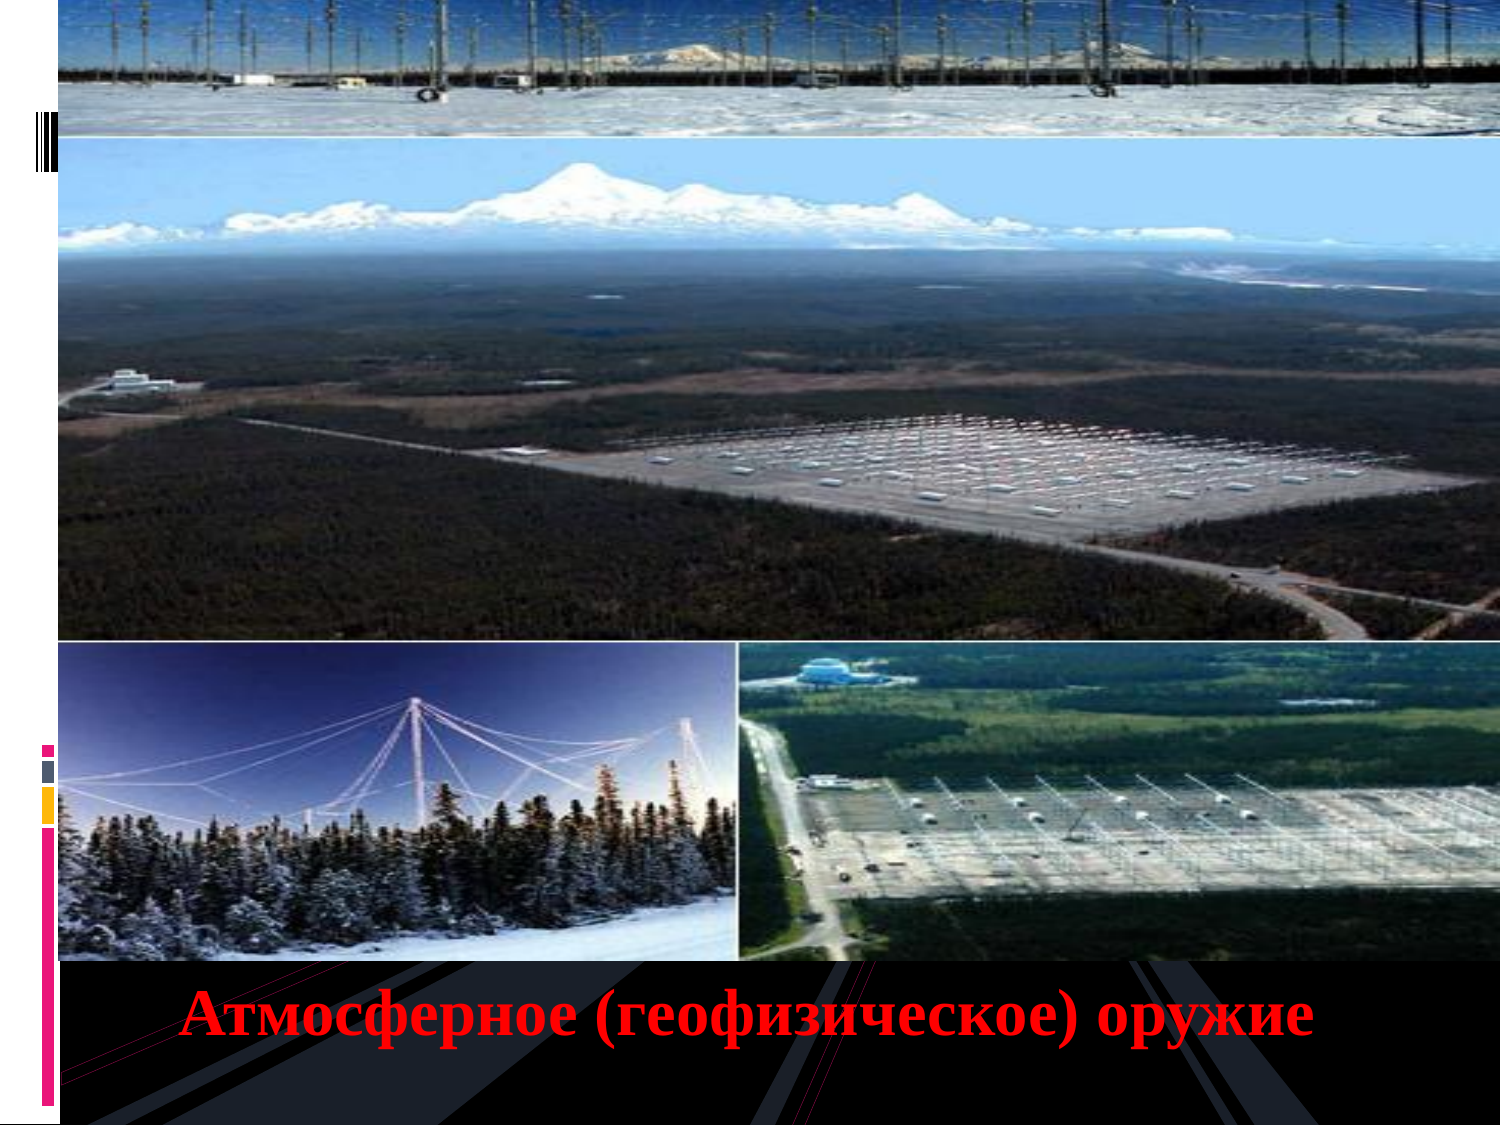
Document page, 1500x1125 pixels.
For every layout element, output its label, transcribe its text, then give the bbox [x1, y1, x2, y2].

picture [58, 0, 1500, 961]
text_box Атмосферное (геофизическое) оружие [164, 960, 1465, 1057]
